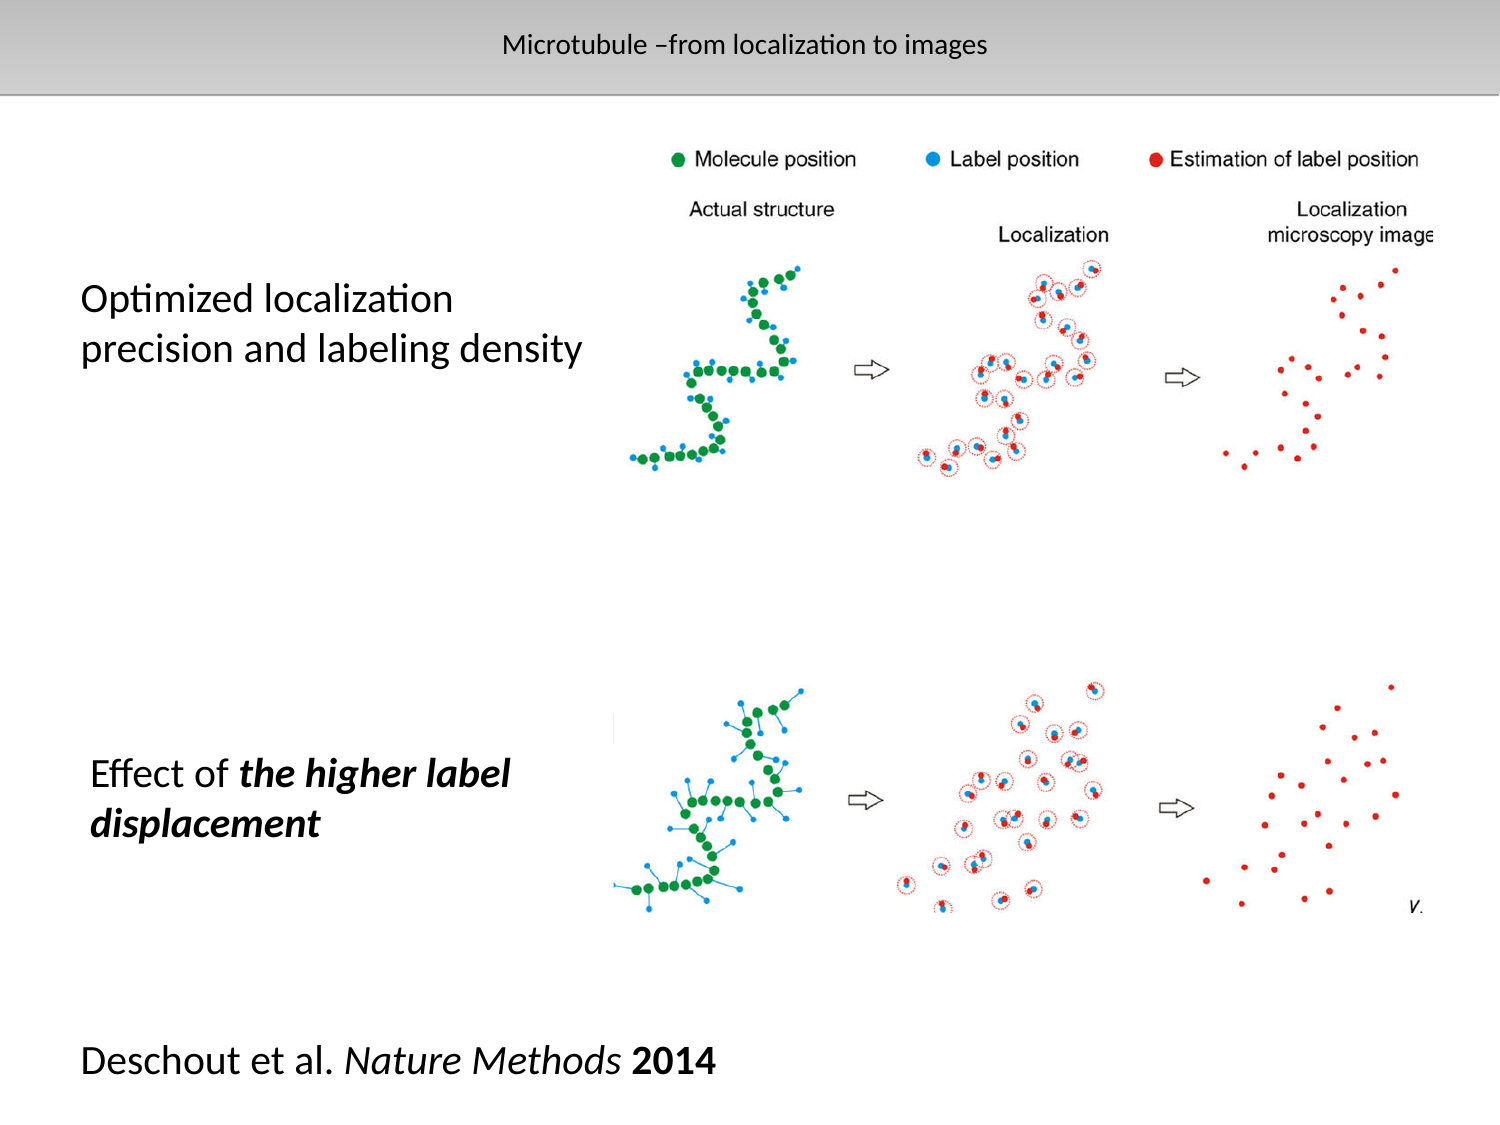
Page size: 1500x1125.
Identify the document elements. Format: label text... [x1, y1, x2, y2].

text_box Optimized localization precision and labeling density [66, 264, 614, 429]
title Microtubule –from localization to images [0, 0, 1500, 95]
text_box Effect of the higher label displacement [75, 738, 623, 854]
picture [613, 673, 1424, 913]
text_box Deschout et al. Nature Methods 2014 [65, 1025, 745, 1091]
picture [622, 144, 1434, 477]
